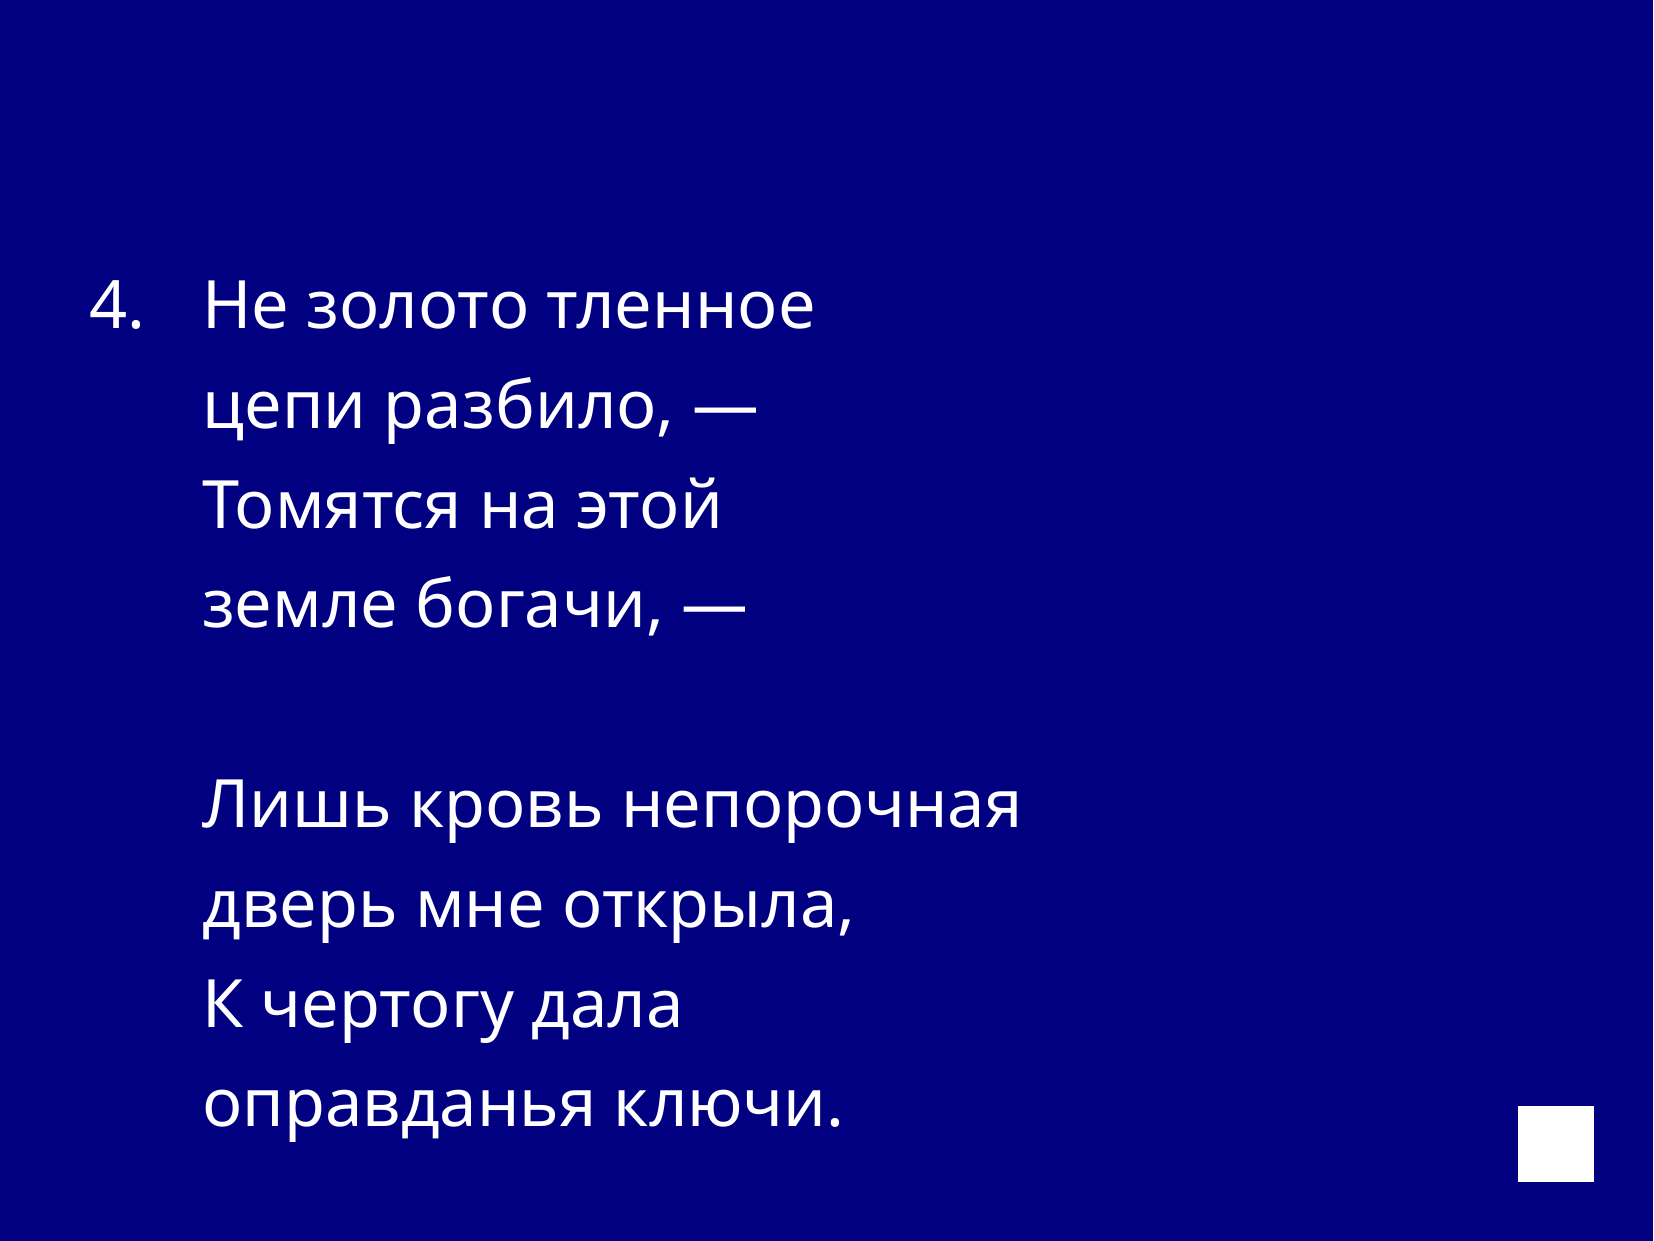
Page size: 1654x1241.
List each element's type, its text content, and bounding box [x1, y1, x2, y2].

text_box 4. Не золото тленное цепи разбило, — Томятся на этой земле богачи, — Лишь кровь непорочная дверь мне открыла, К чертогу дала оправданья ключи. [75, 150, 1576, 1163]
text_box [1518, 1106, 1594, 1182]
